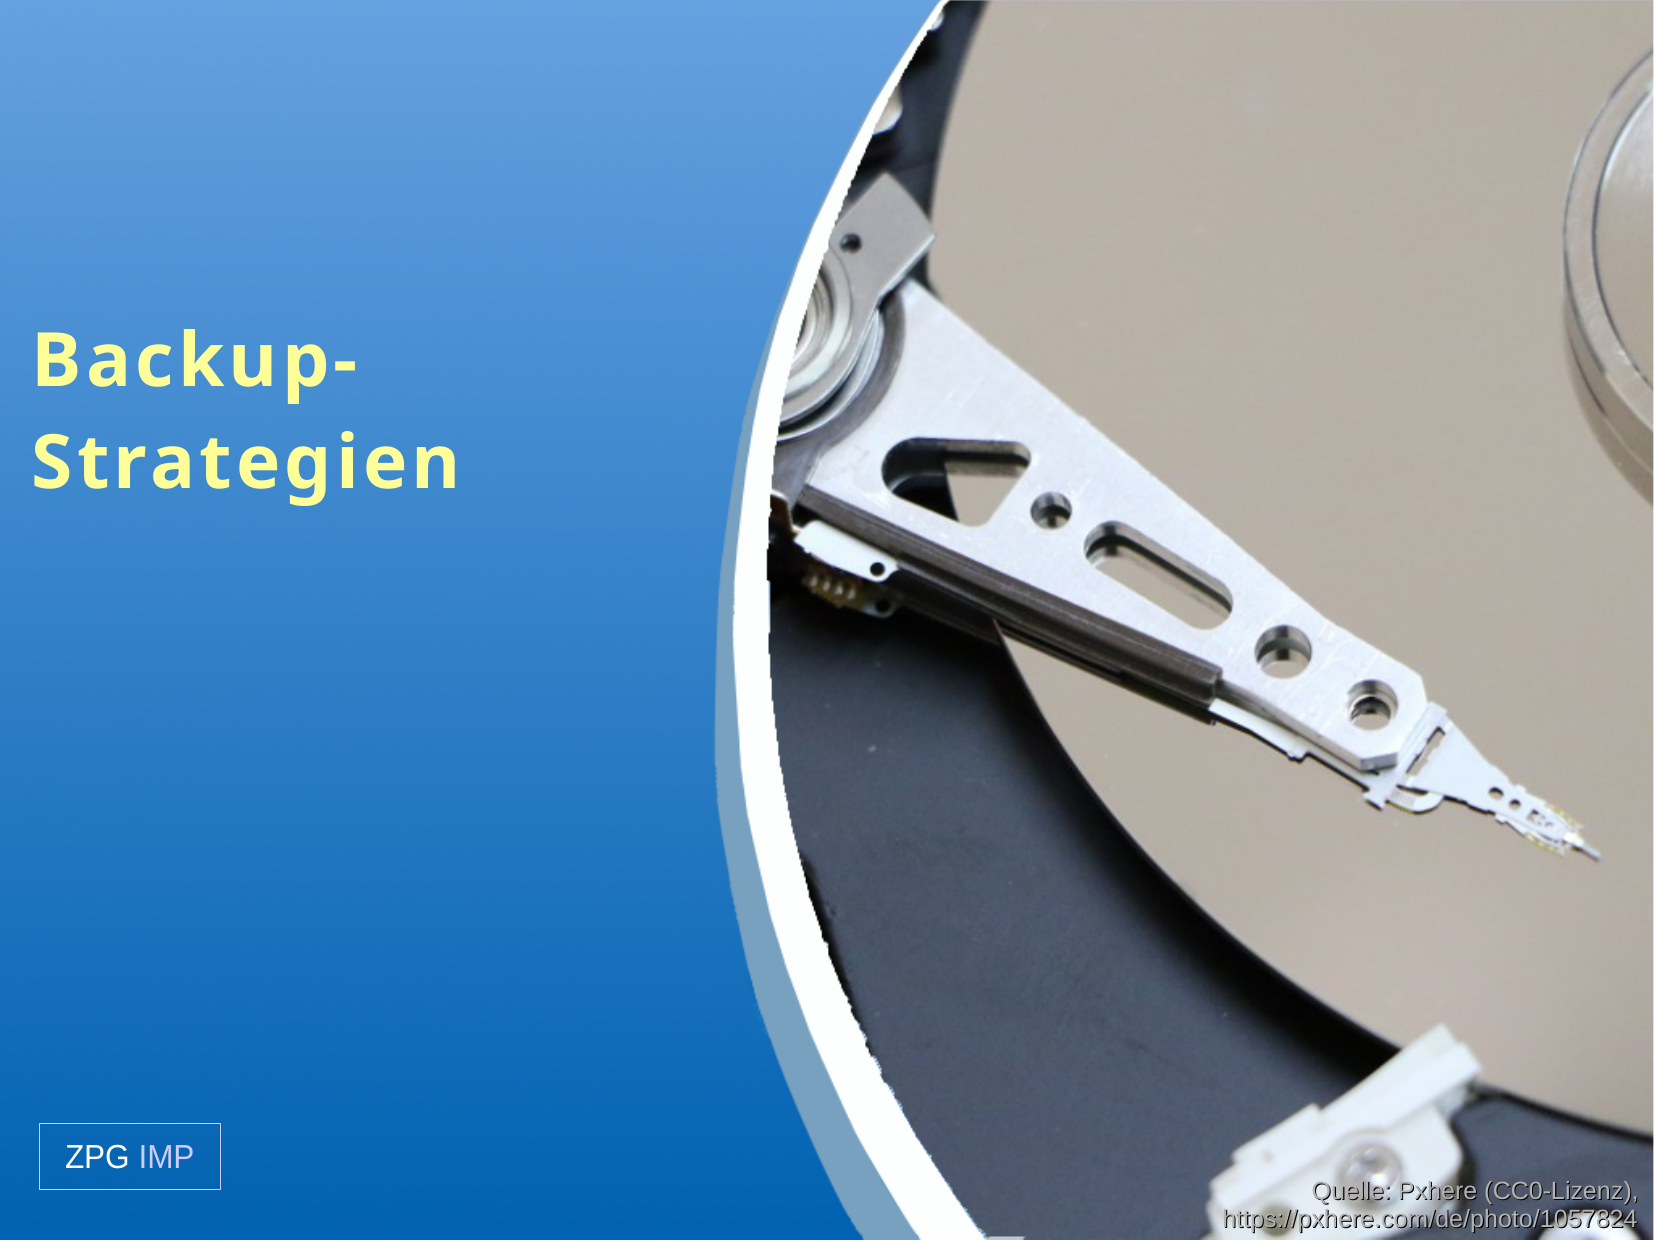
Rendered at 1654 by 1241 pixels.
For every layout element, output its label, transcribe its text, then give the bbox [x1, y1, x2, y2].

text_box Quelle: Pxhere (CC0-Lizenz), https://pxhere.com/de/photo/1057824 [1015, 1169, 1654, 1241]
text_box ZPG IMP [39, 1123, 221, 1190]
text_box Backup- Strategien [16, 298, 760, 586]
picture [0, 0, 1654, 1241]
